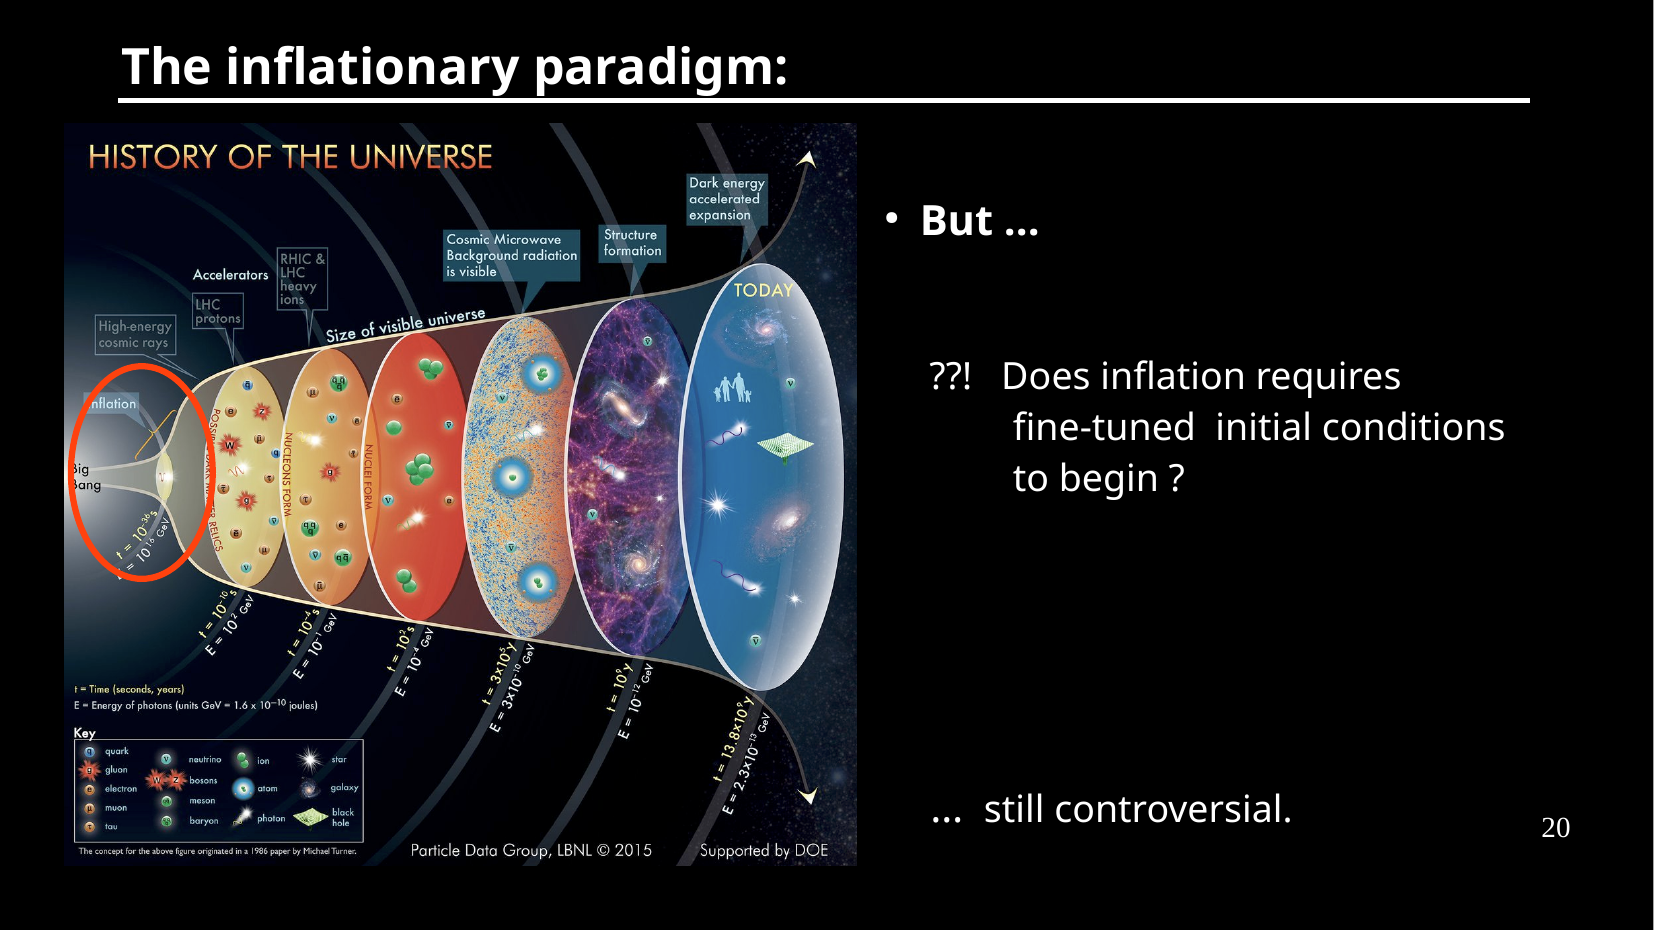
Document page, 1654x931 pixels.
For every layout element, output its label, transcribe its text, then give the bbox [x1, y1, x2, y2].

text_box [70, 366, 213, 579]
picture [64, 123, 857, 866]
text_box But ... ??! Does inflation requires fine-tuned initial conditions to begin ? … still controversial. [869, 183, 1642, 931]
text_box The inflationary paradigm: [0, 23, 1654, 107]
